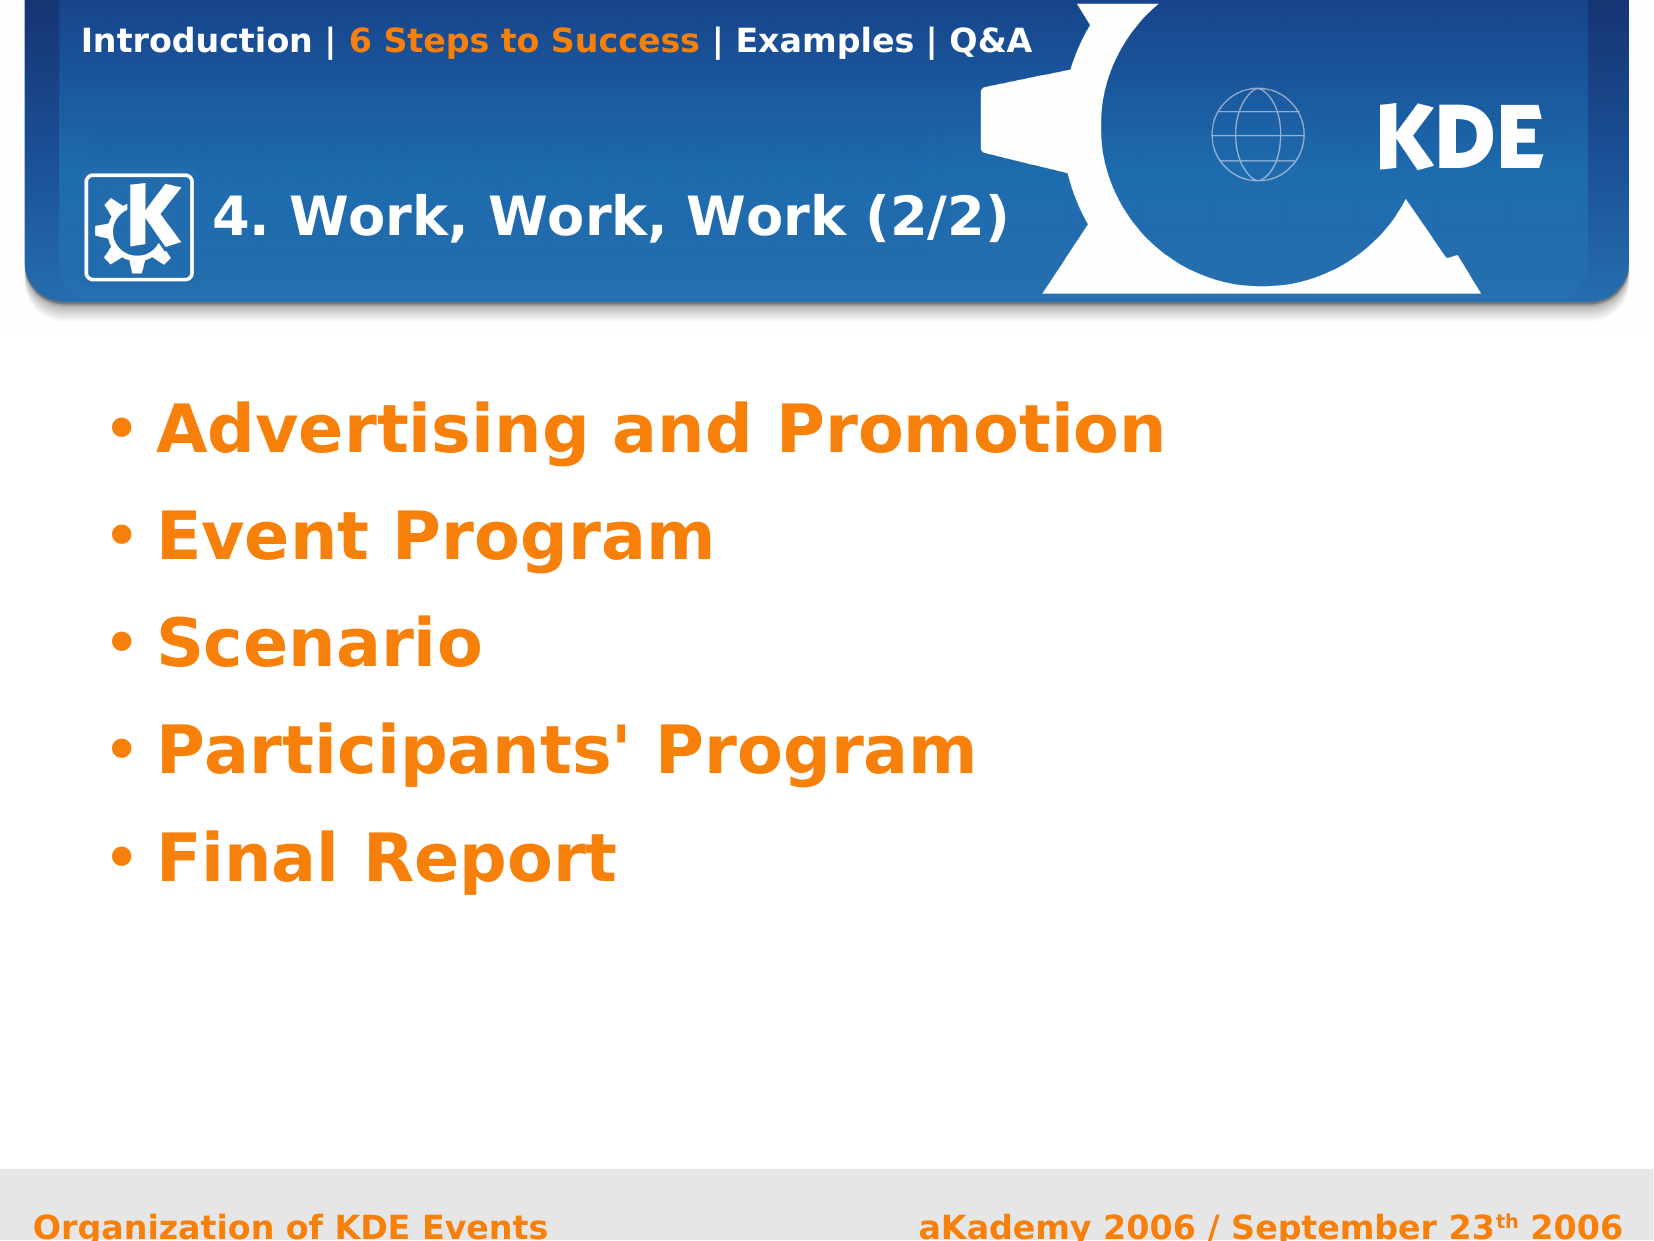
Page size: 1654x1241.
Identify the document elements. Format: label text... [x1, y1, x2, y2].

list Advertising and Promotion Event Program Scenario Participants' Program Final Report [67, 390, 1556, 1103]
title Introduction | 6 Steps to Success | Examples | Q&A [80, 18, 1056, 64]
picture [0, 0, 1654, 331]
title 4. Work, Work, Work (2/2) [212, 177, 1061, 257]
